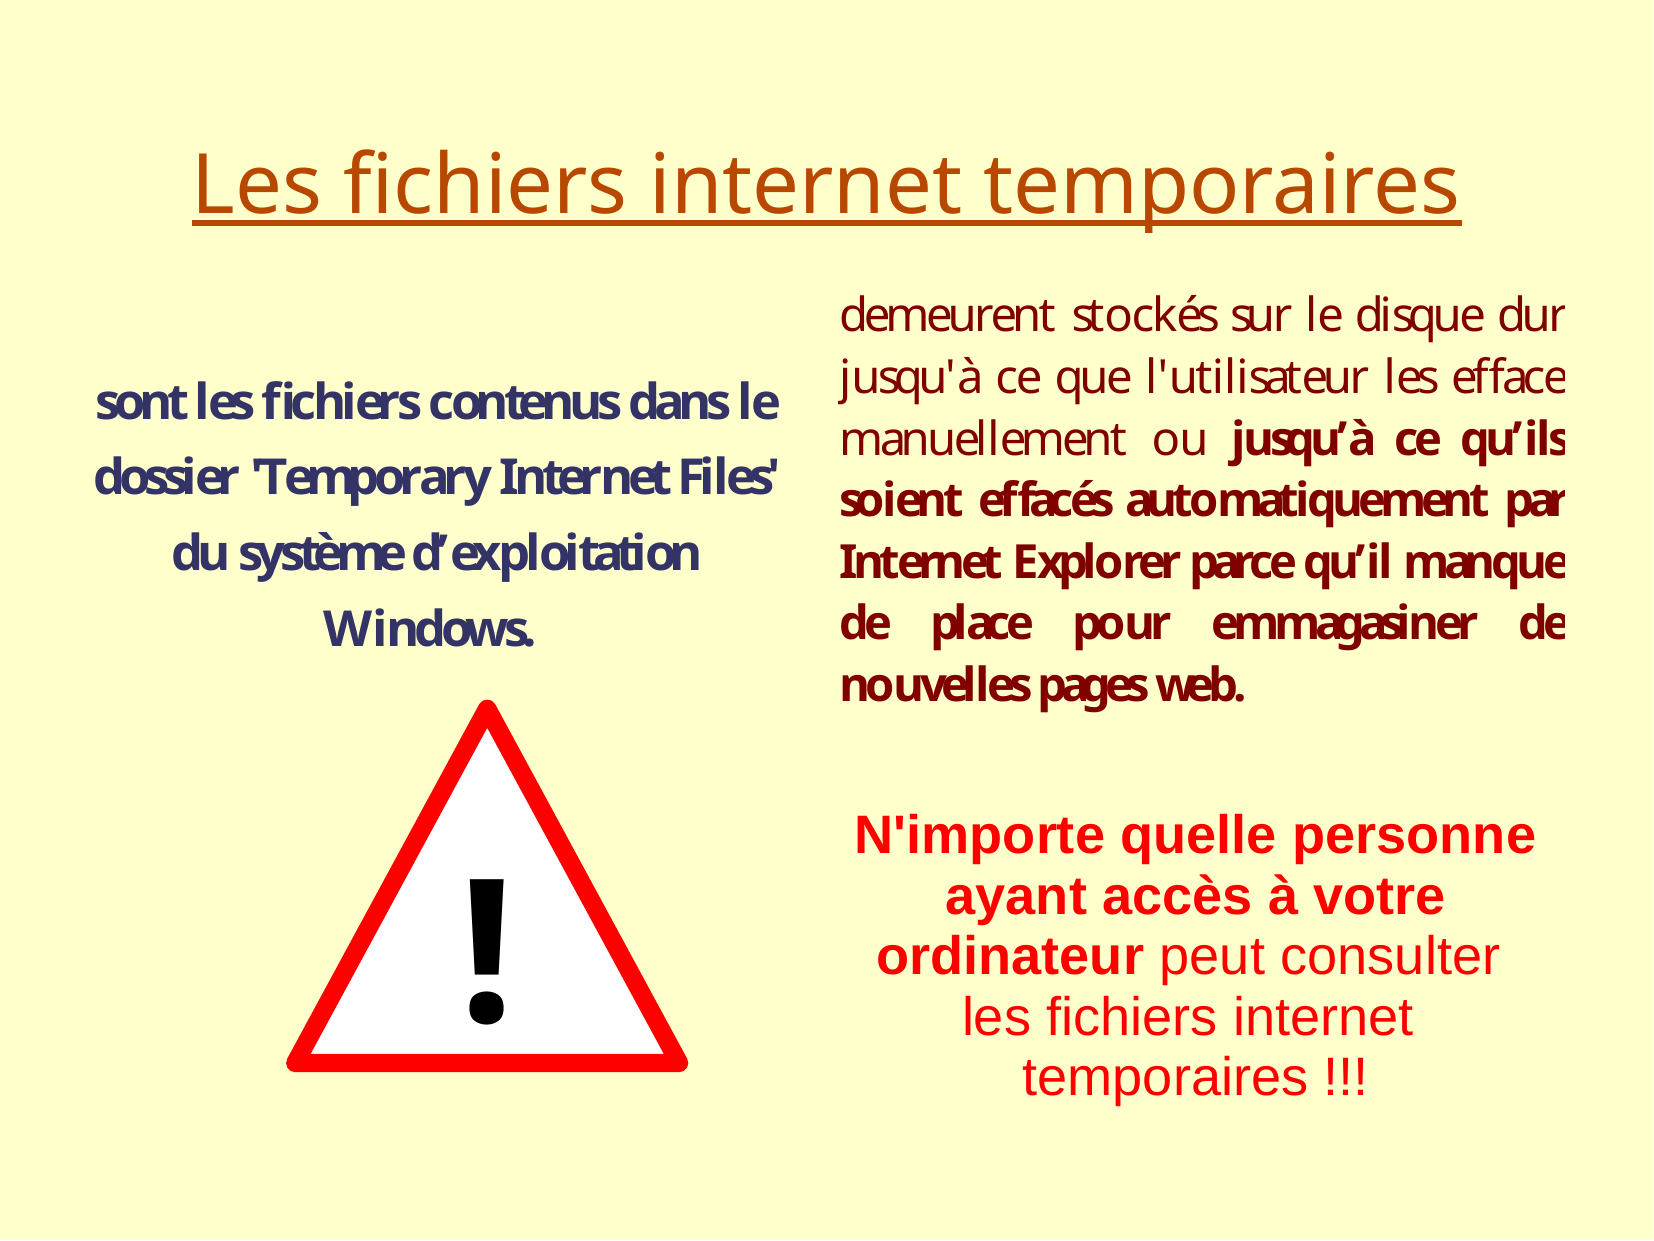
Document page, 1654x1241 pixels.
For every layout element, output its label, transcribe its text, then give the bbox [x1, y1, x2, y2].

chart [71, 288, 798, 680]
chart [838, 266, 1565, 785]
title Les fichiers internet temporaires [82, 49, 1571, 257]
text_box ! [295, 708, 680, 1064]
text_box N'importe quelle personne ayant accès à votre ordinateur peut consulter les fichiers internet temporaires !!! [797, 797, 1595, 1120]
